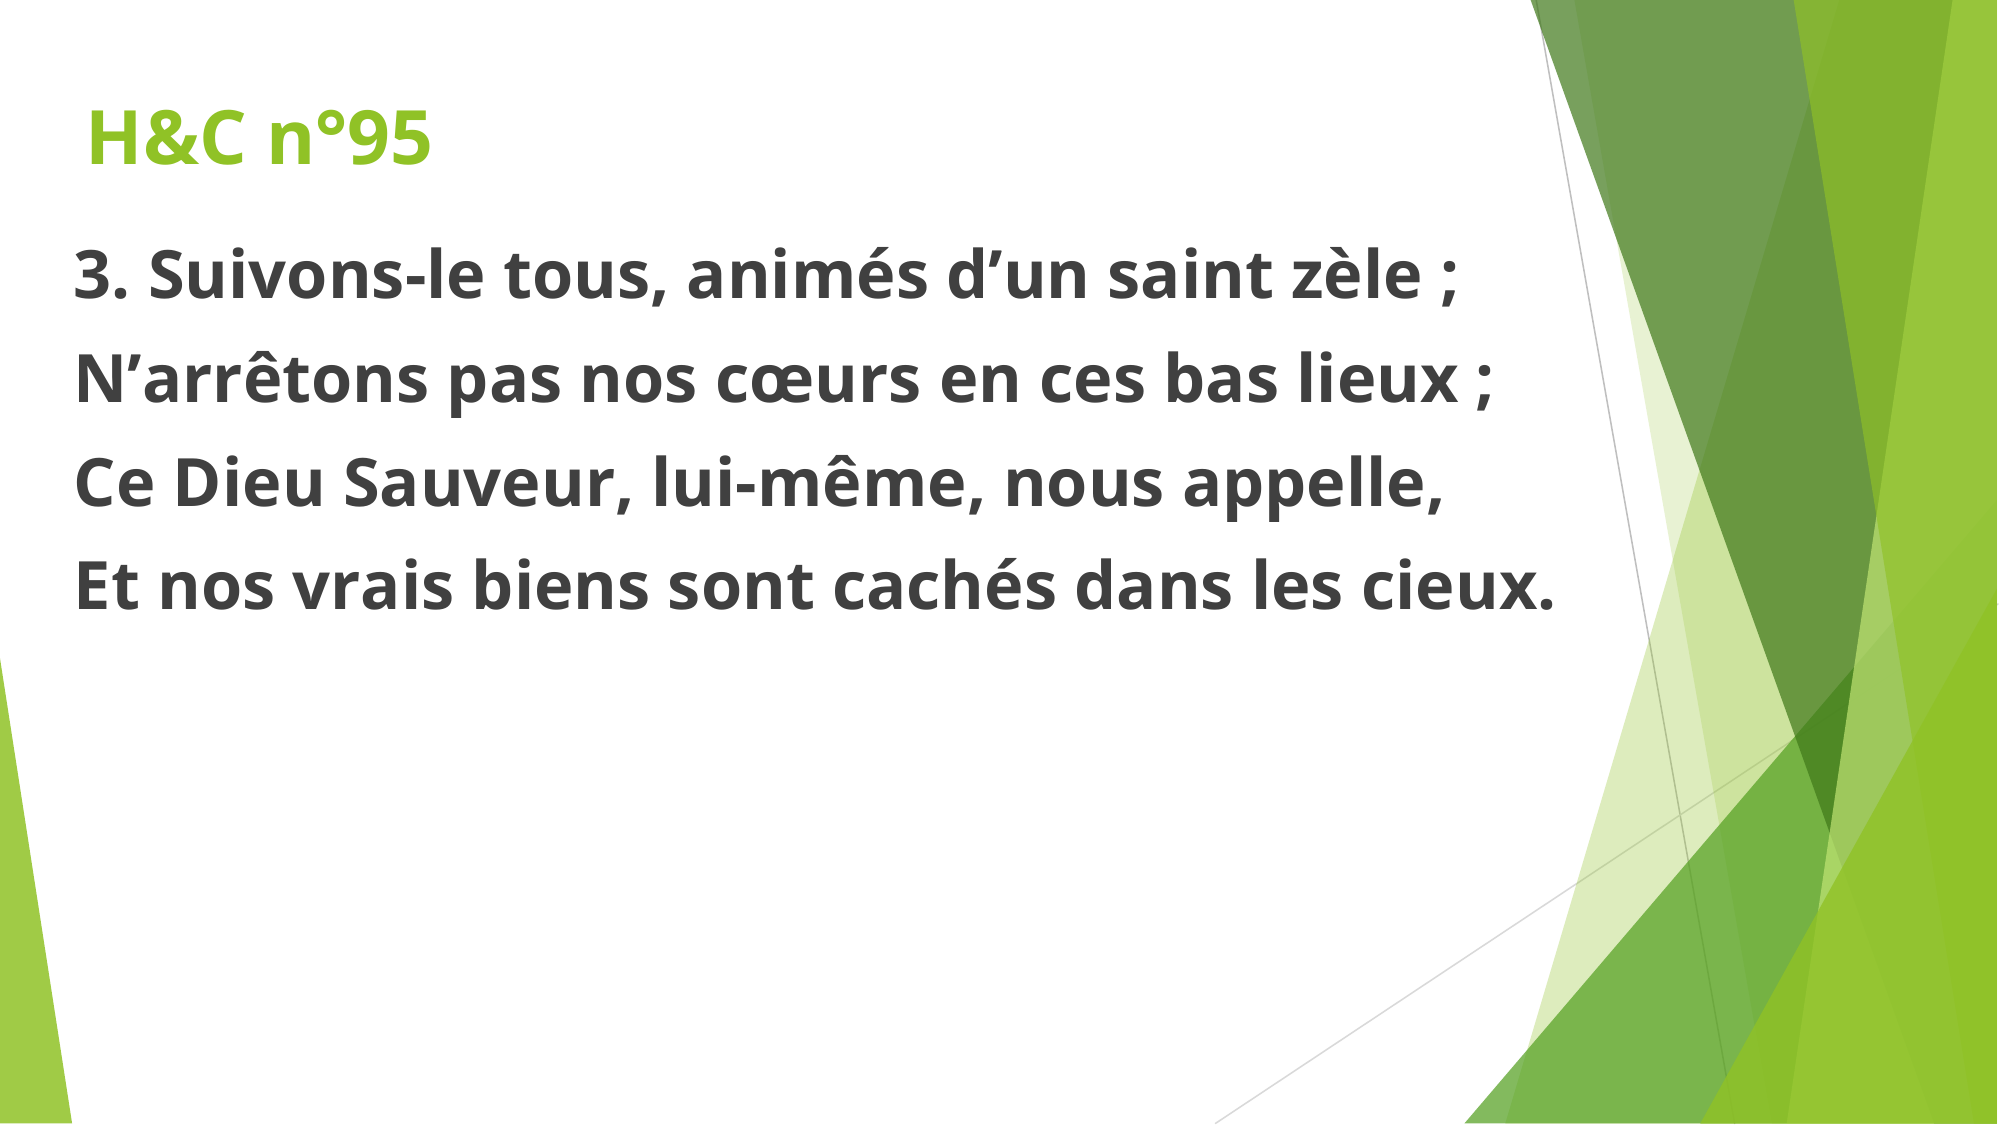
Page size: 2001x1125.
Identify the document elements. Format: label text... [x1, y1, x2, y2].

text_box 3. Suivons-le tous, animés d’un saint zèle ; N’arrêtons pas nos cœurs en ces bas lieux ; Ce Dieu Sauveur, lui-même, nous appelle, Et nos vrais biens sont cachés dans les cieux. [59, 212, 1961, 1075]
text_box H&C n°95 [70, 82, 508, 201]
